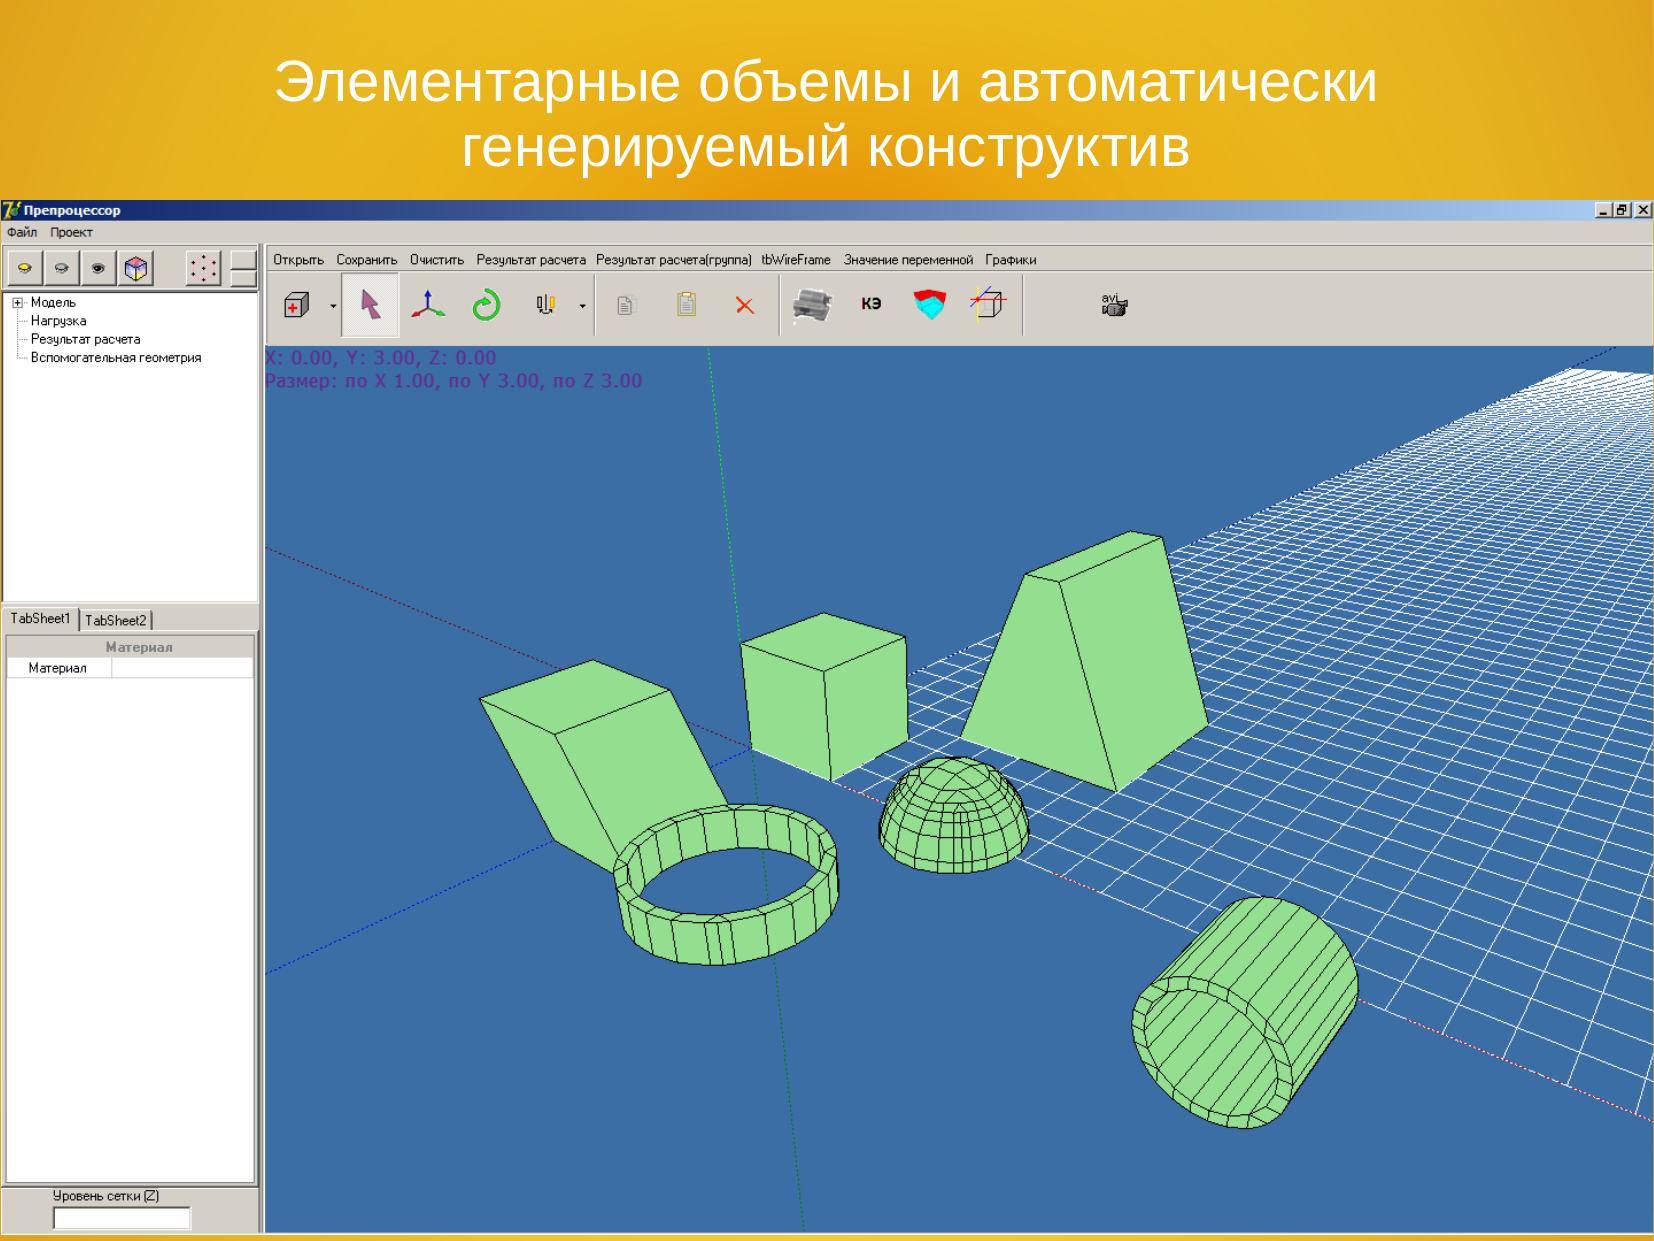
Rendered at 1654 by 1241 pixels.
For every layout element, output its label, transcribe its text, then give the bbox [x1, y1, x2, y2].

picture [1, 200, 1654, 1235]
title Элементарные объемы и автоматически генерируемый конструктив [82, 11, 1571, 200]
